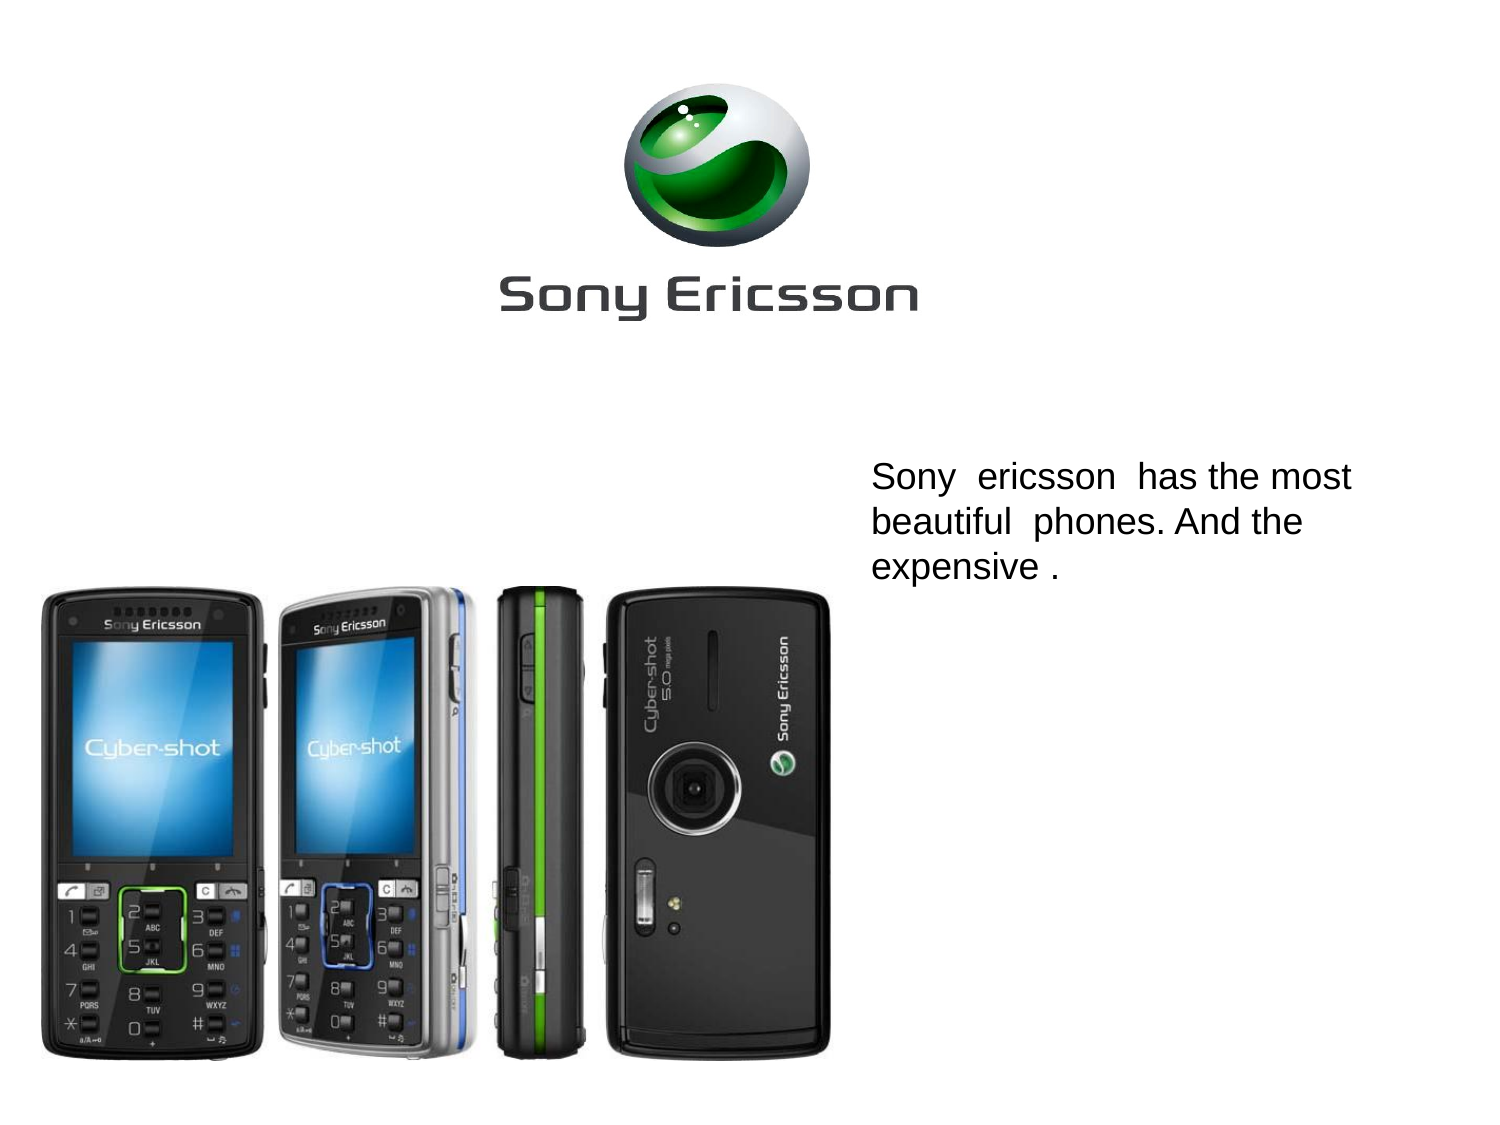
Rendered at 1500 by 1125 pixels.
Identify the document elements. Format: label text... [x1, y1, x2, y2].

picture [41, 586, 837, 1061]
text_box Sony ericsson has the most beautiful phones. And the expensive . [856, 444, 1436, 652]
picture [454, 42, 963, 361]
